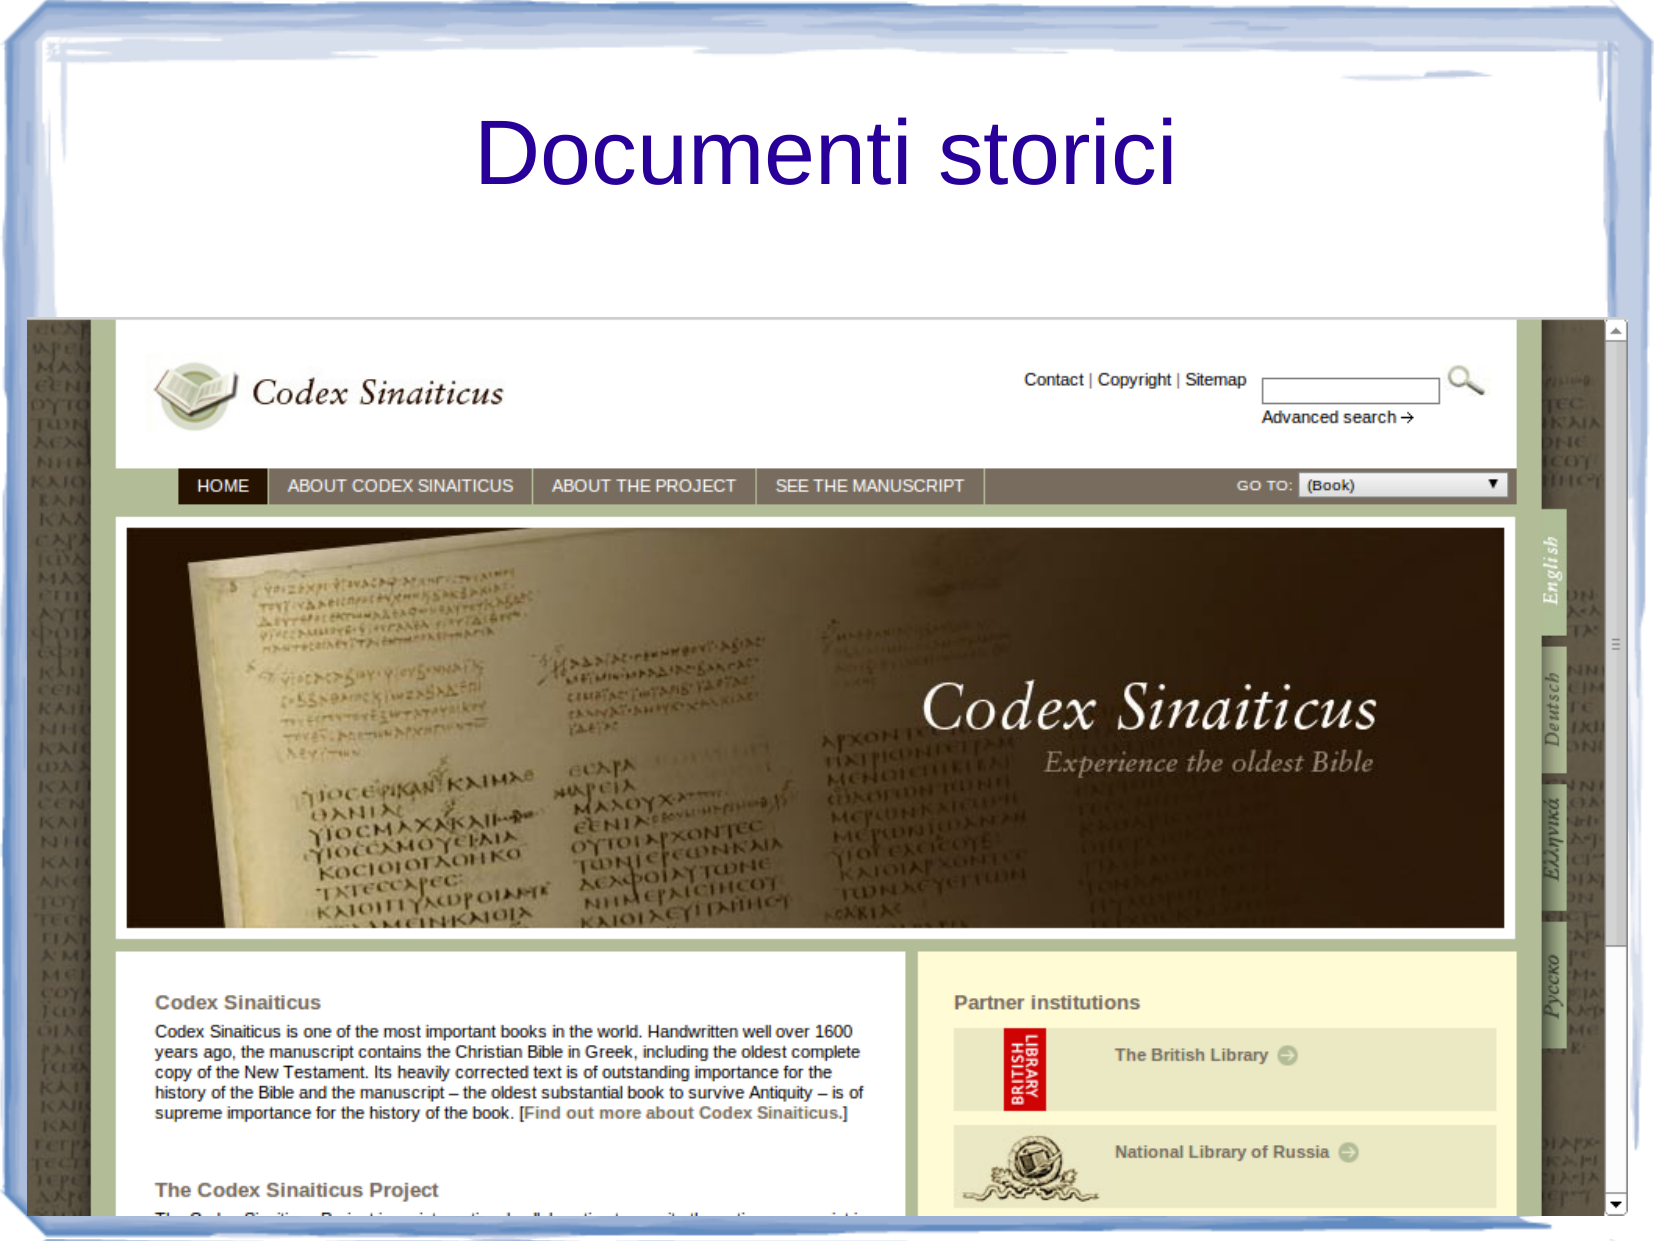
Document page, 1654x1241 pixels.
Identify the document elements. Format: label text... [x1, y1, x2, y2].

title Documenti storici [82, 49, 1571, 257]
picture [0, 0, 1654, 1241]
